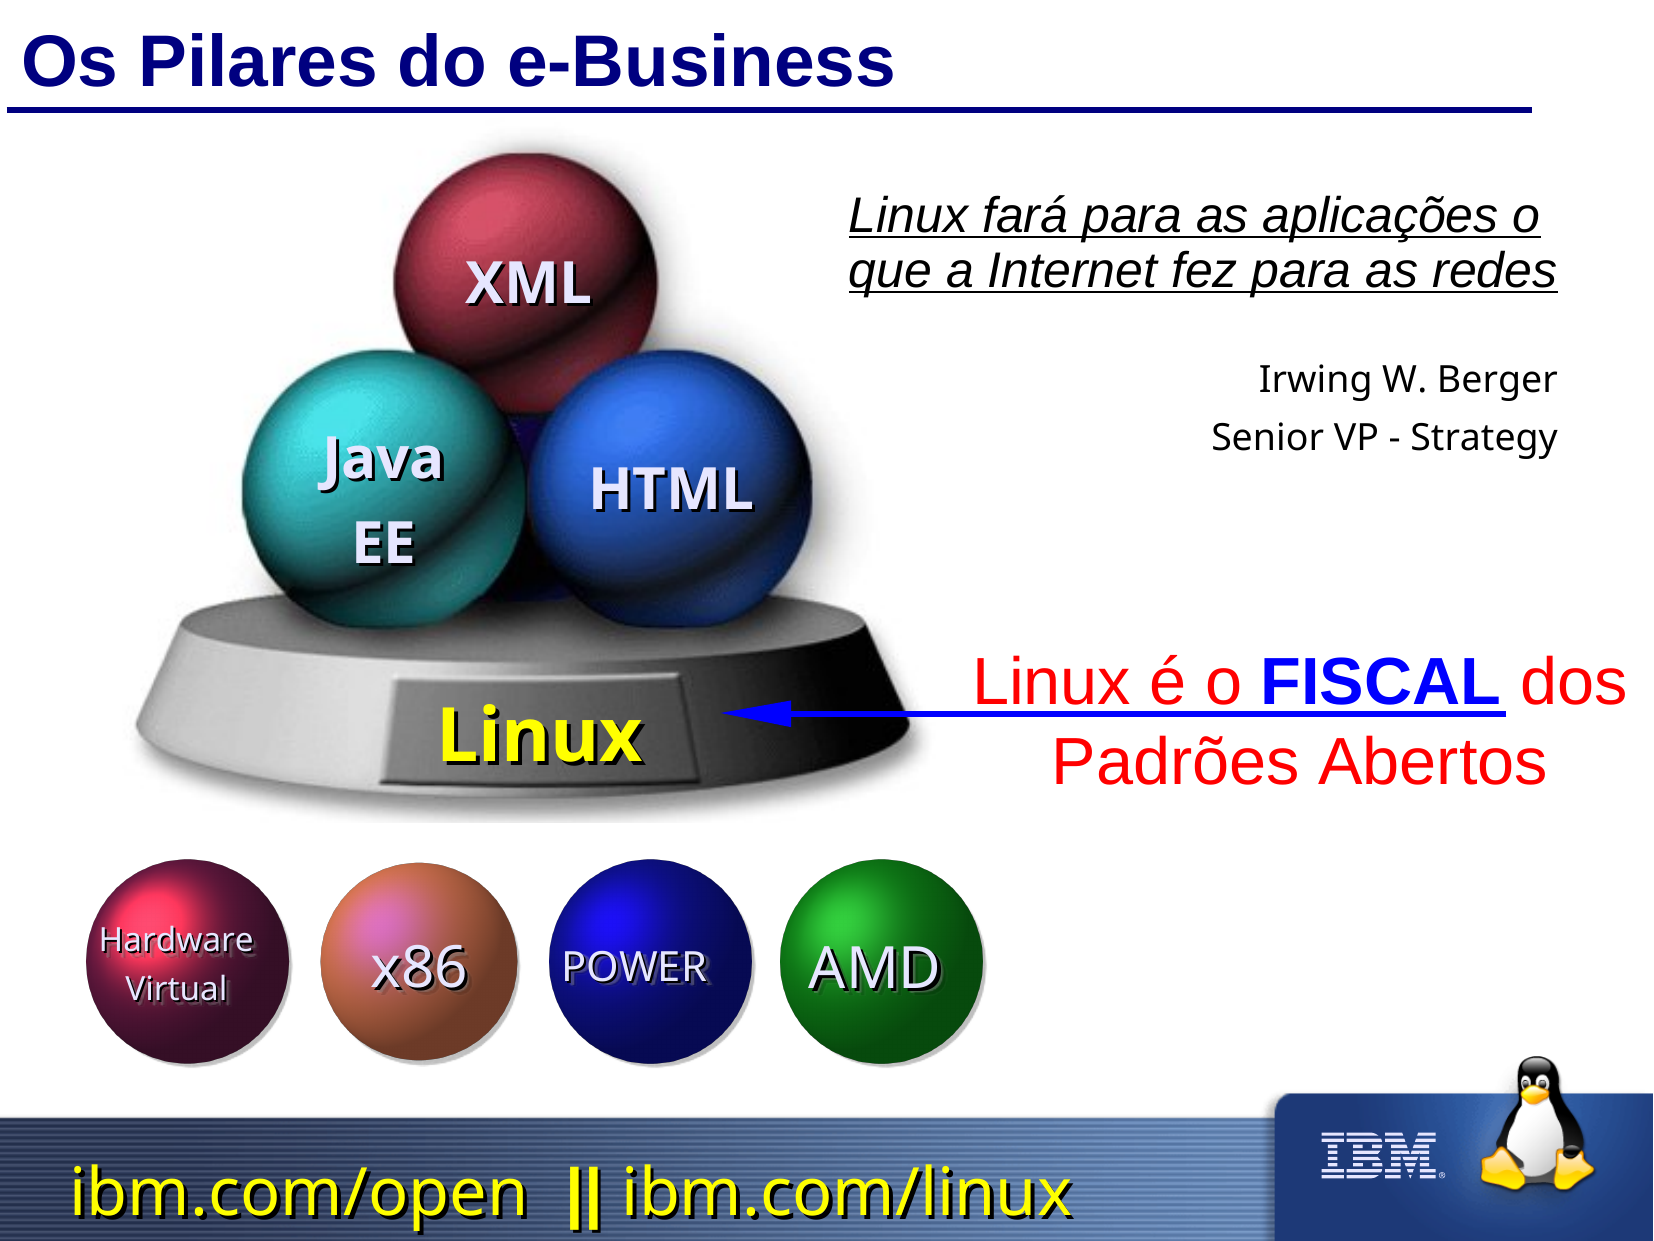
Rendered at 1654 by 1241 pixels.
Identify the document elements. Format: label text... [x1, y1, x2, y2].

text_box XML [449, 235, 609, 320]
text_box x86 [353, 908, 485, 1016]
picture [0, 1055, 1653, 1241]
text_box Linux é o FISCAL dos Padrões Abertos [960, 641, 1641, 797]
text_box [10, 823, 1052, 1109]
text_box HTML [567, 441, 776, 526]
text_box Linux [417, 677, 662, 780]
text_box Java EE [252, 408, 515, 583]
text_box Linux fará para as aplicações o que a Internet fez para as redes Irwing W. Berger Senior VP - Strategy [848, 188, 1606, 549]
text_box Hardware Virtual [98, 913, 298, 1041]
text_box Os Pilares do e-Business [21, 14, 1610, 127]
text_box AMD [808, 920, 973, 1029]
text_box POWER [561, 932, 751, 1010]
picture [3, 117, 1059, 1044]
